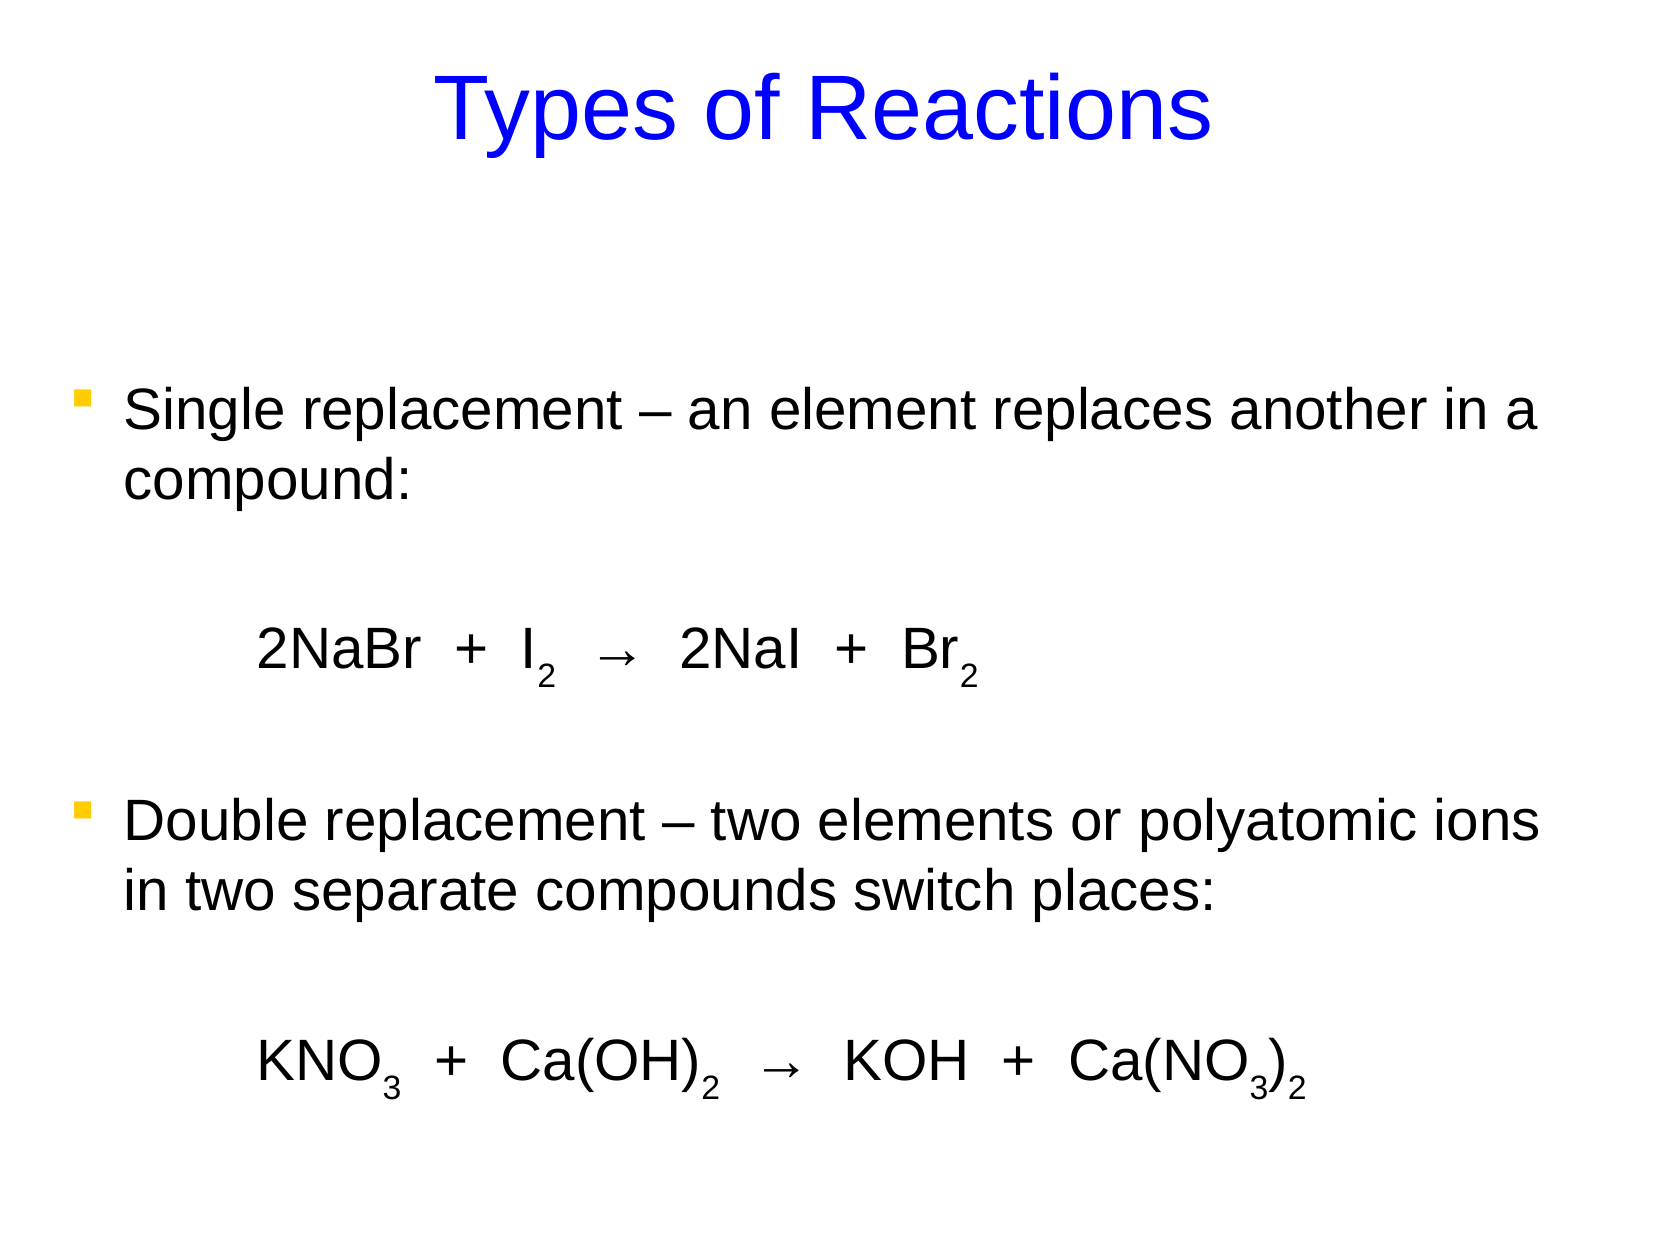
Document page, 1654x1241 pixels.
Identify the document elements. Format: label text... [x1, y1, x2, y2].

title Types of Reactions [54, 34, 1594, 173]
list Single replacement – an element replaces another in a compound: 2NaBr + I2 → 2NaI + Br2 Double replacement – two elements or polyatomic ions in two separate compounds switch places: KNO3 + Ca(OH)2 → KOH + Ca(NO3)2 [54, 206, 1599, 1169]
